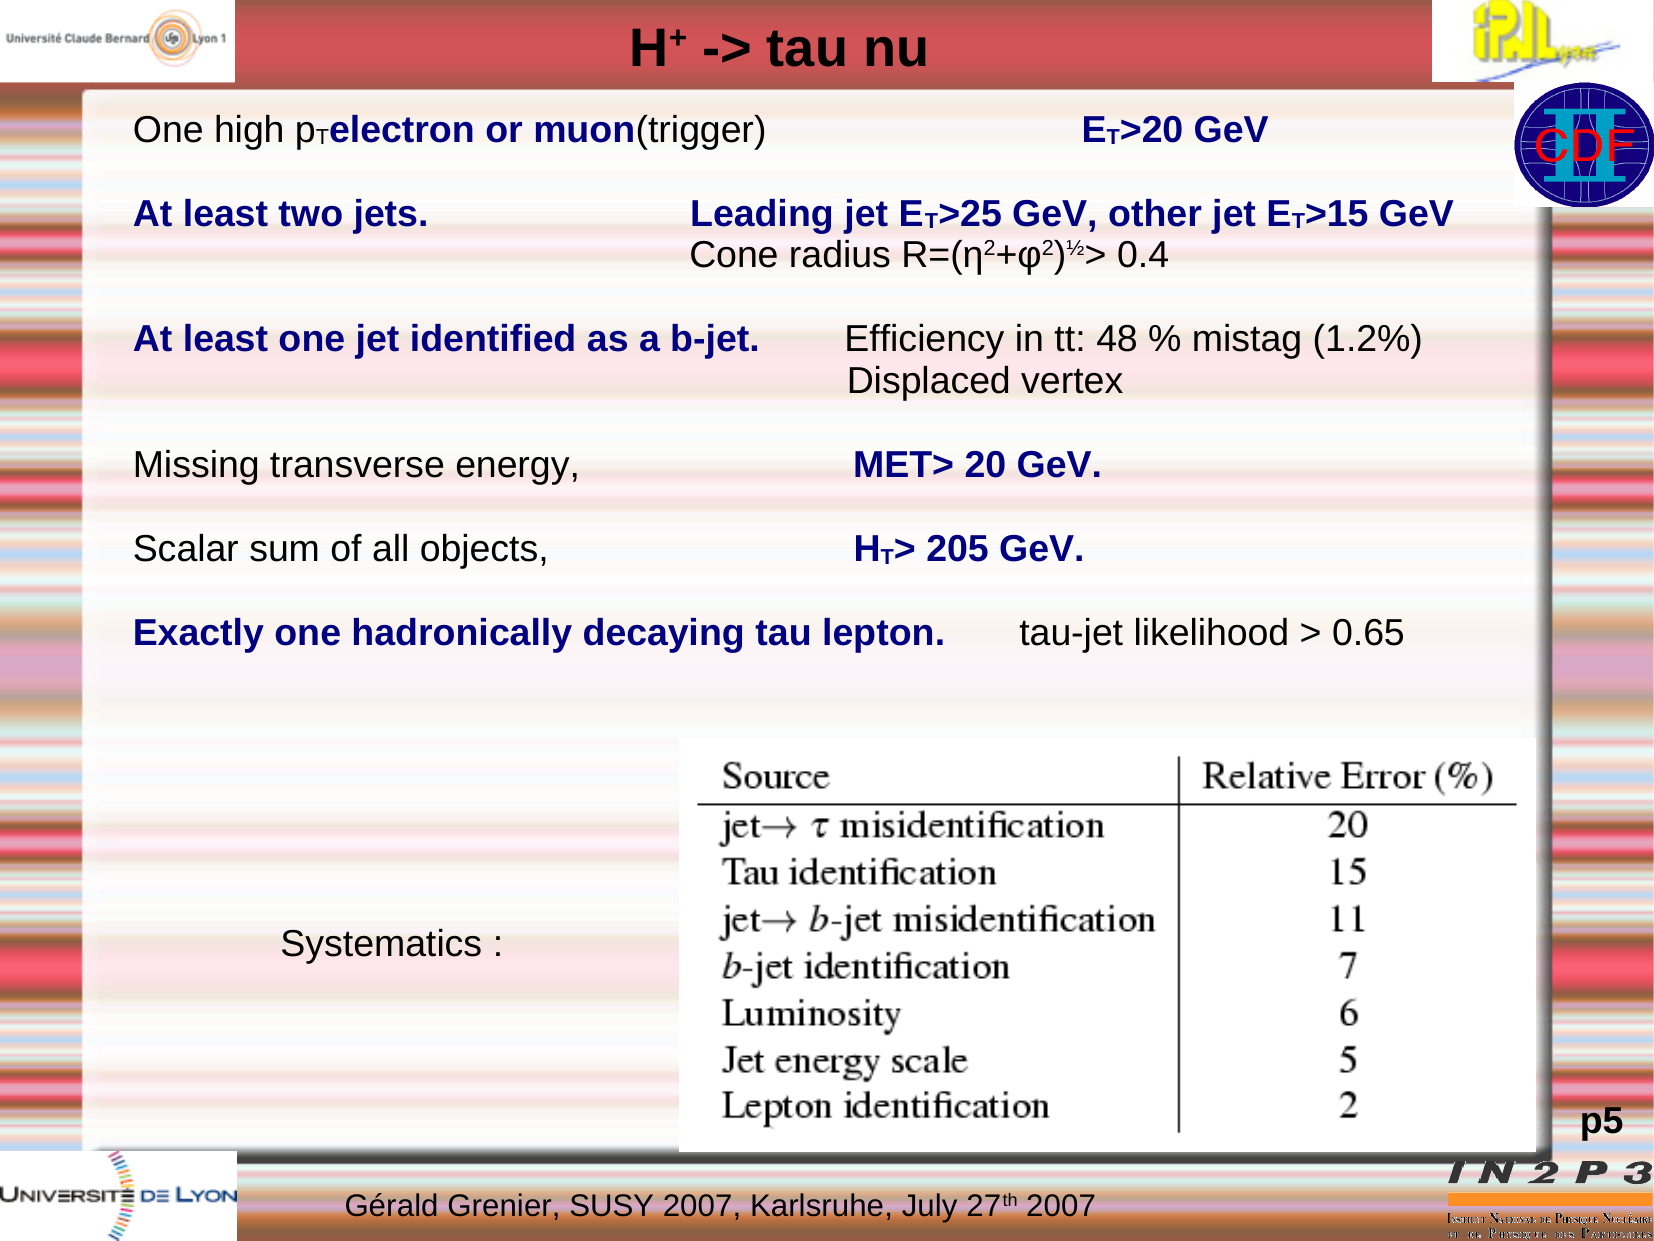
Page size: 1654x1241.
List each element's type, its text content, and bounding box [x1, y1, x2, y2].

text_box H+ -> tau nu [614, 10, 945, 89]
picture [0, 0, 1654, 1241]
text_box Systematics : [265, 915, 529, 973]
text_box One high pTelectron or muon(trigger) ET>20 GeV At least two jets. Leading jet ET>25 GeV, other jet ET>15 GeV Cone radius R=(η2+φ2)½> 0.4 At least one jet identified as a b-jet. Efficiency in tt: 48 % mistag (1.2%) Displaced vertex Missing transverse energy, MET> 20 GeV. Scalar sum of all objects, HT> 205 GeV. Exactly one hadronically decaying tau lepton. tau-jet likelihood > 0.65 [118, 100, 1477, 707]
